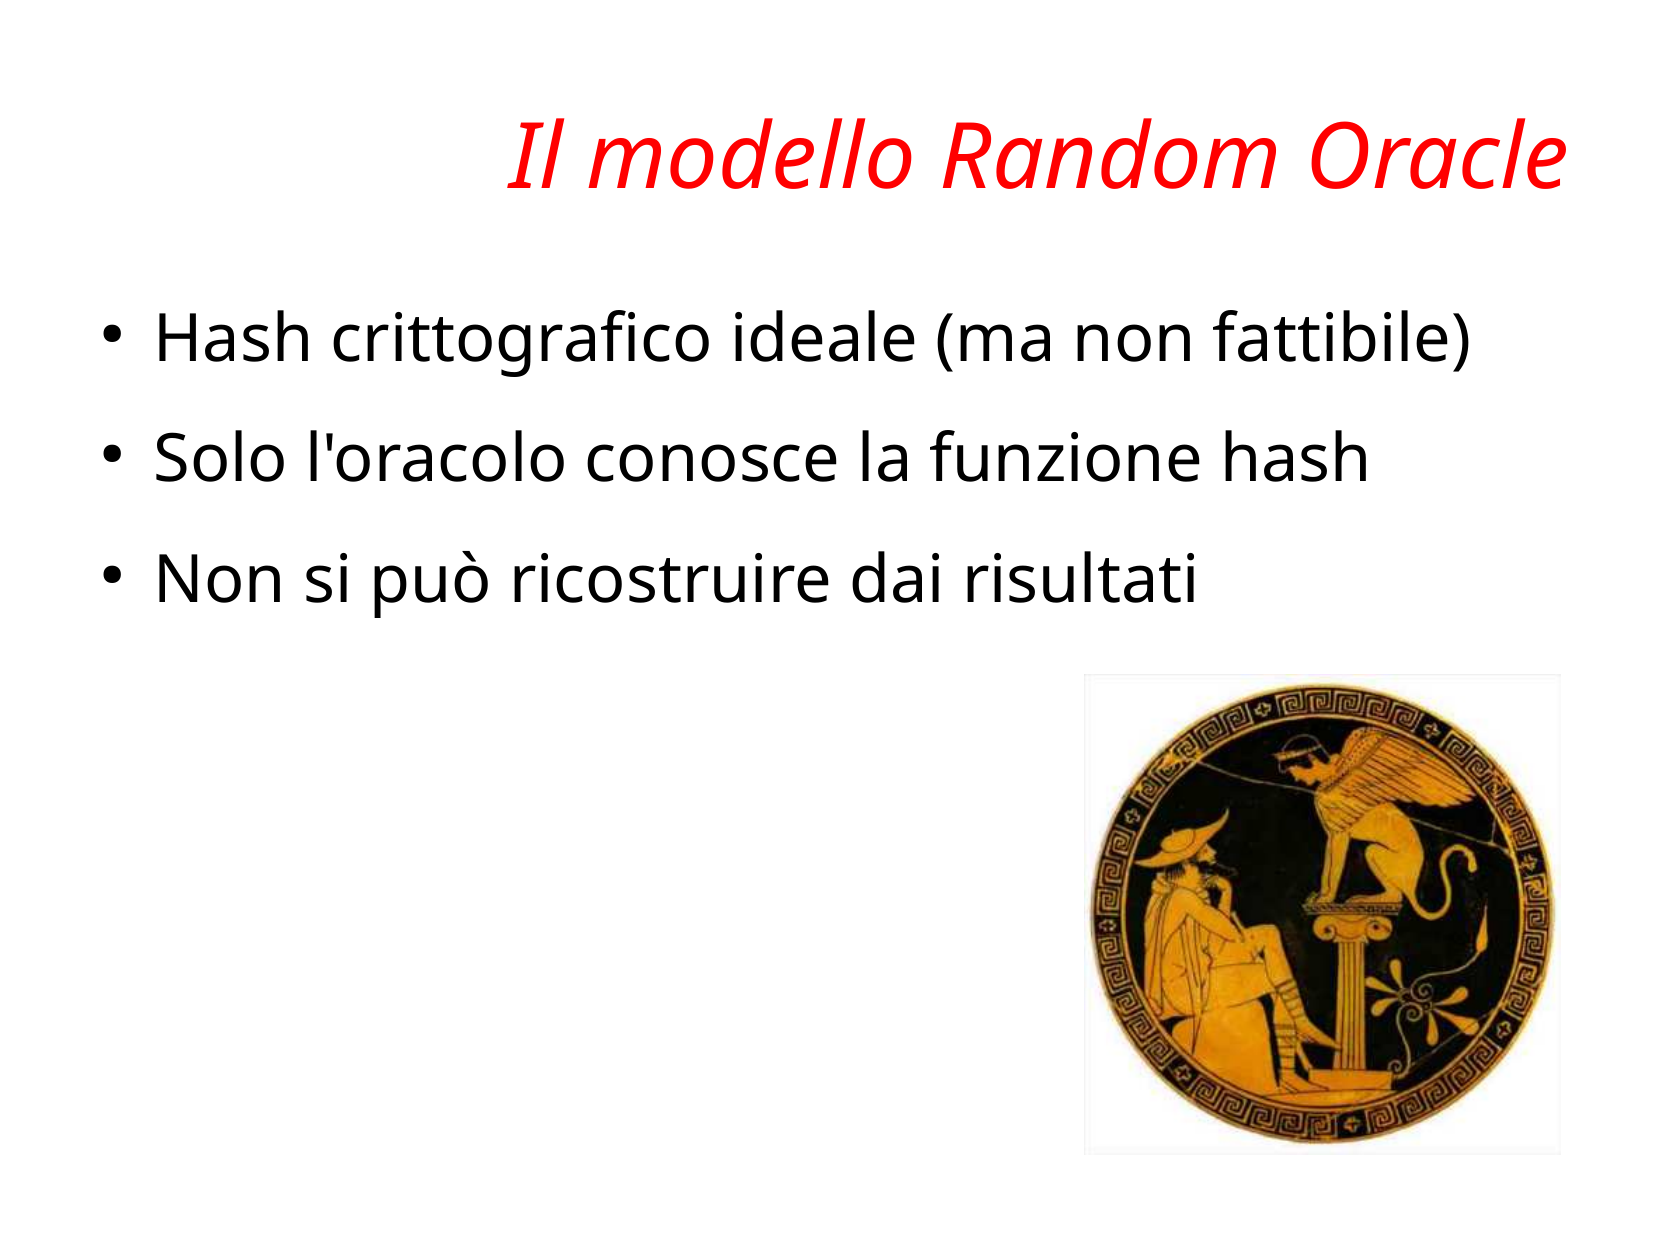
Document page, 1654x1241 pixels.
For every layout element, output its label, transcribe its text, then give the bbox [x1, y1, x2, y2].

picture [1084, 674, 1561, 1155]
title Il modello Random Oracle [82, 49, 1571, 257]
list Hash crittografico ideale (ma non fattibile) Solo l'oracolo conosce la funzione hash Non si può ricostruire dai risultati [82, 290, 1571, 1109]
